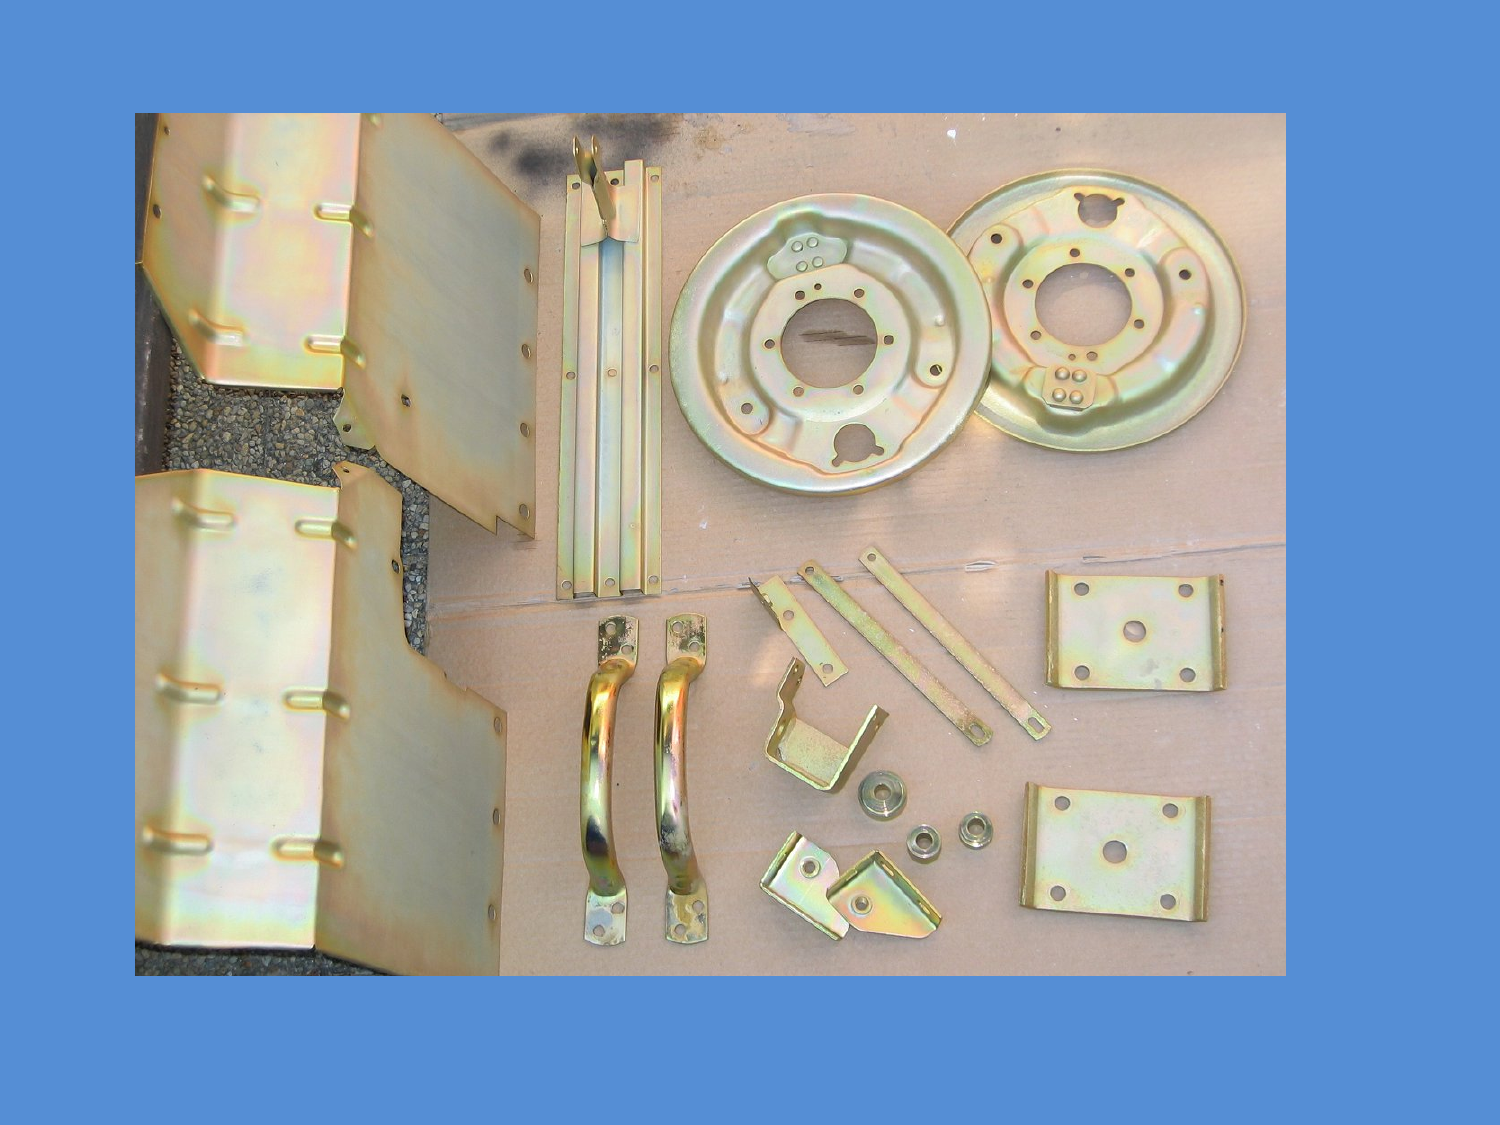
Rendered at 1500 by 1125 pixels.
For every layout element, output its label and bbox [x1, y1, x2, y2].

picture [135, 113, 1286, 977]
